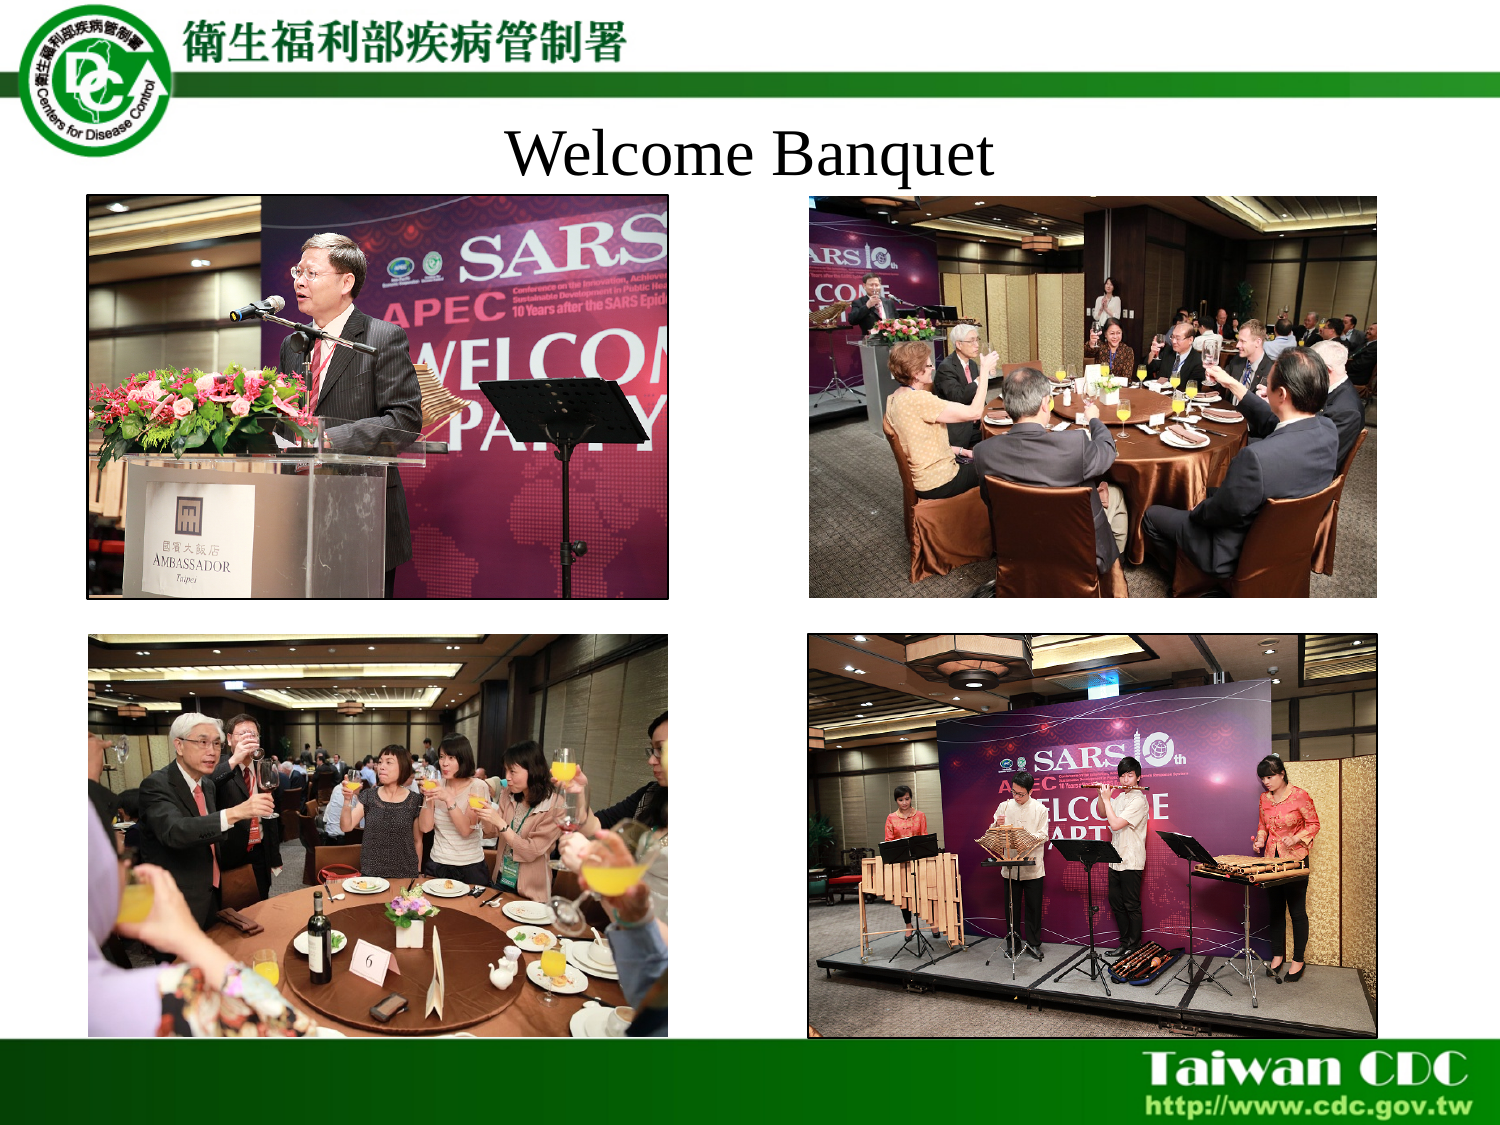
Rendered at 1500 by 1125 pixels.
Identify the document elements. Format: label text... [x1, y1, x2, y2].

picture [809, 634, 1377, 1037]
title Welcome Banquet [112, 54, 1388, 243]
picture [809, 196, 1377, 598]
picture [88, 634, 668, 1037]
picture [88, 196, 668, 598]
